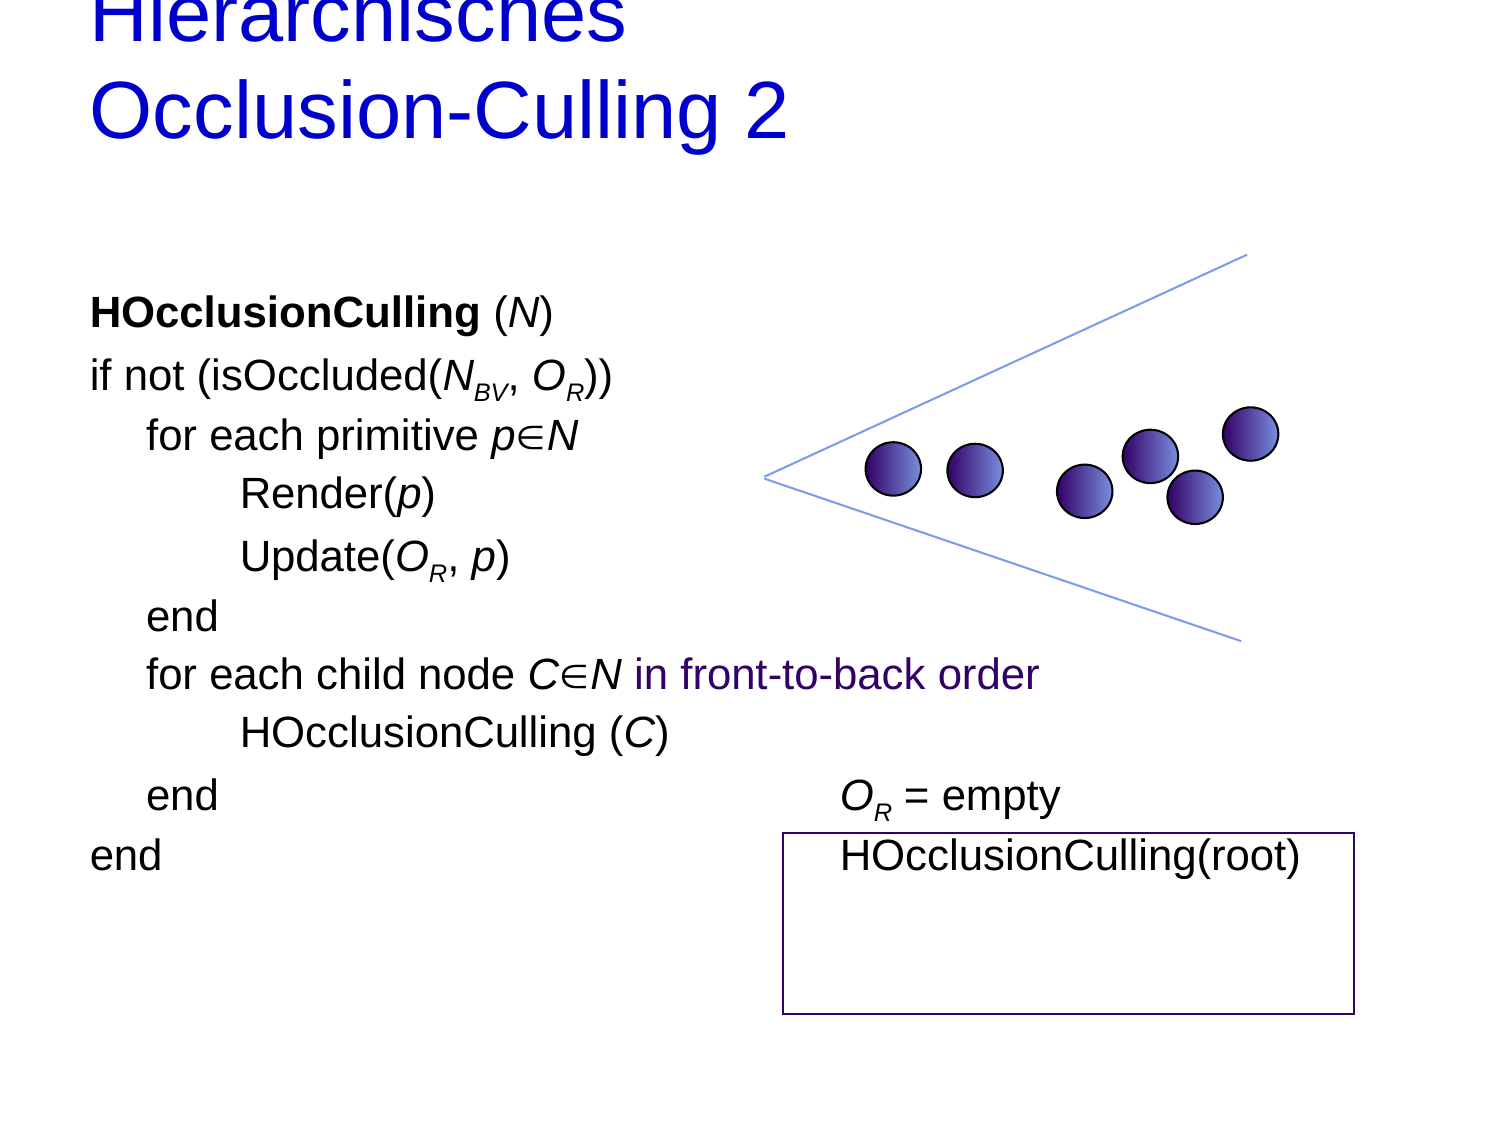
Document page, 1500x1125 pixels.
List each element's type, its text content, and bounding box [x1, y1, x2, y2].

text_box [1222, 407, 1279, 461]
title Hierarchisches Occlusion-Culling 2 [74, 0, 1313, 163]
list HOcclusionCulling (N) if not (isOccluded(NBV, OR)) for each primitive pN Render(p) Update(OR, p) end for each child node CN in front-to-back order HOcclusionCulling (C) end OR = empty end HOcclusionCulling(root) [784, 834, 1353, 1006]
text_box [1122, 429, 1179, 484]
text_box [865, 442, 922, 496]
list HOcclusionCulling (N) if not (isOccluded(NBV, OR)) for each primitive pN Render(p) Update(OR, p) end for each child node CN in front-to-back order HOcclusionCulling (C) end OR = empty end HOcclusionCulling(root) [75, 282, 1426, 1006]
text_box [947, 443, 1003, 498]
text_box [1056, 464, 1113, 519]
text_box [1167, 470, 1223, 524]
